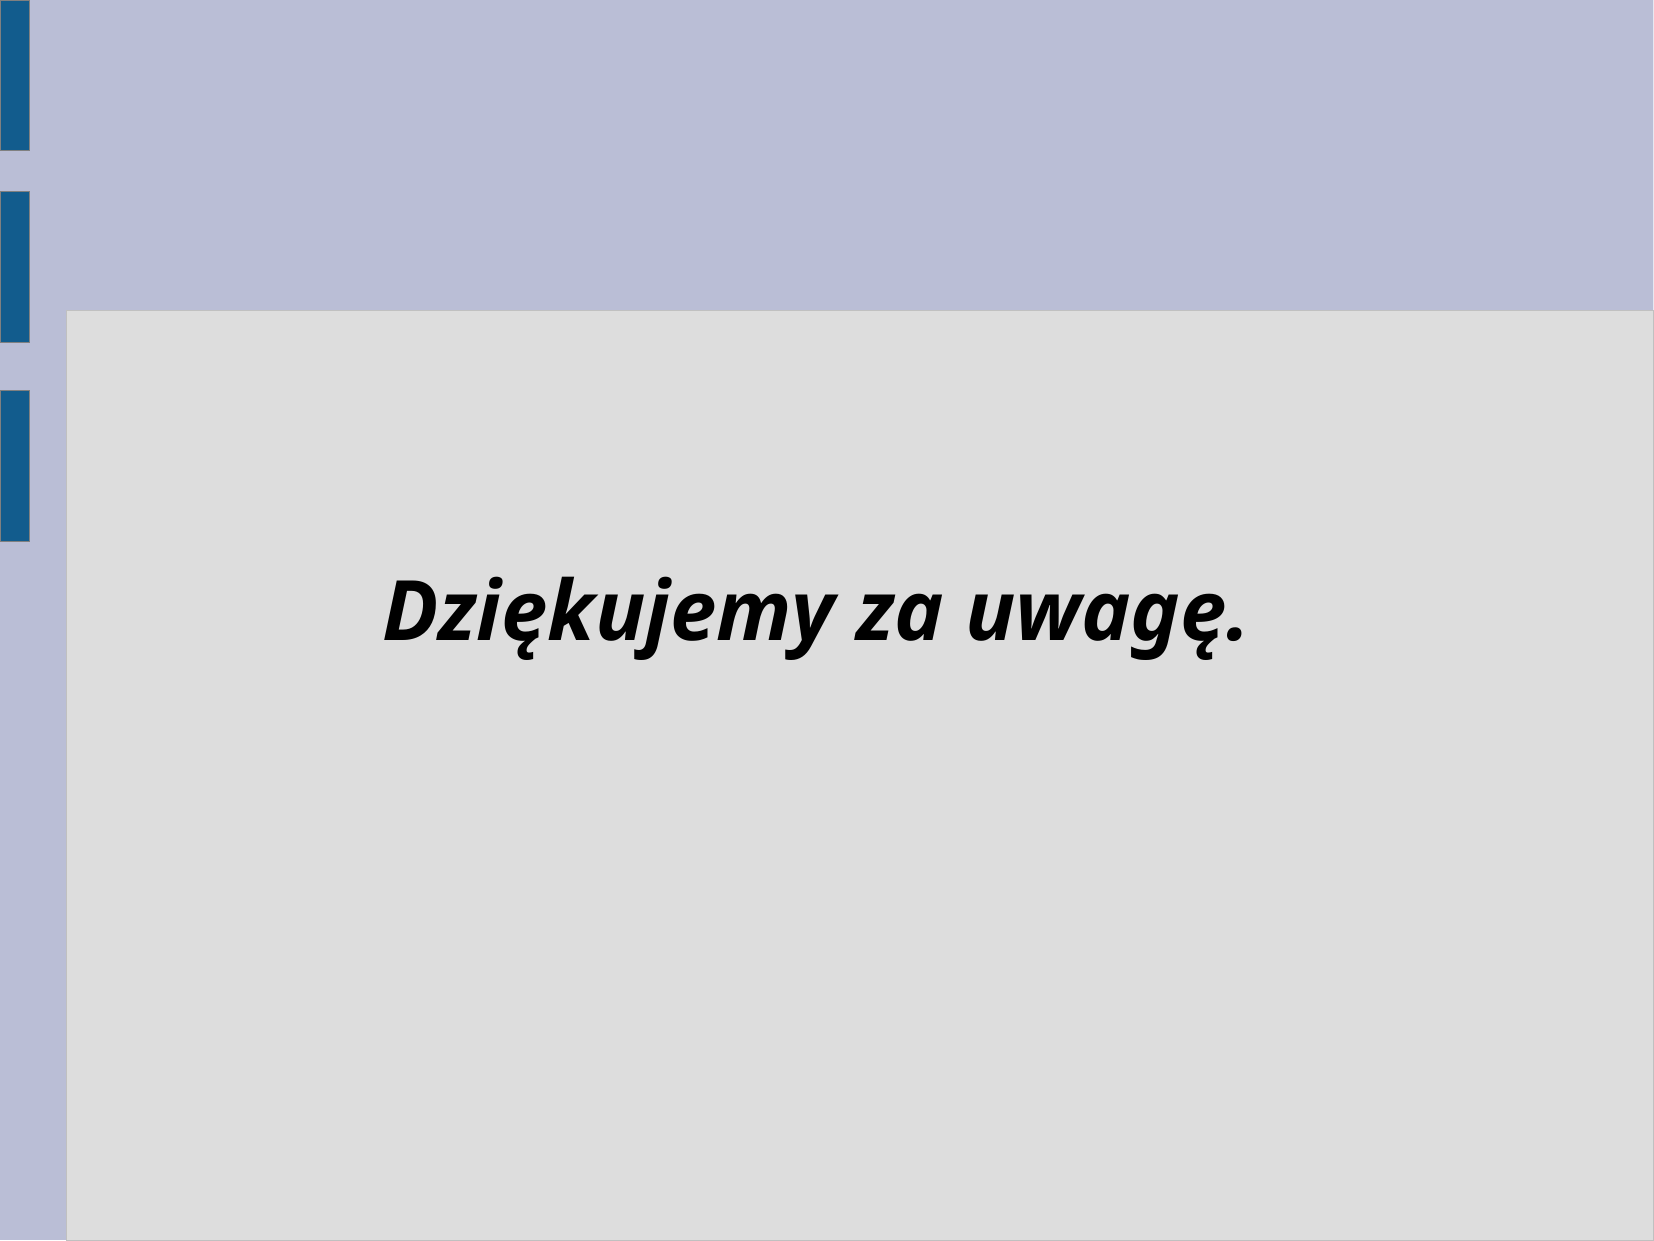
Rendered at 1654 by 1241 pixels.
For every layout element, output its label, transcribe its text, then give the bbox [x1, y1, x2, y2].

subtitle Dziękujemy za uwagę. [121, 91, 1534, 1126]
